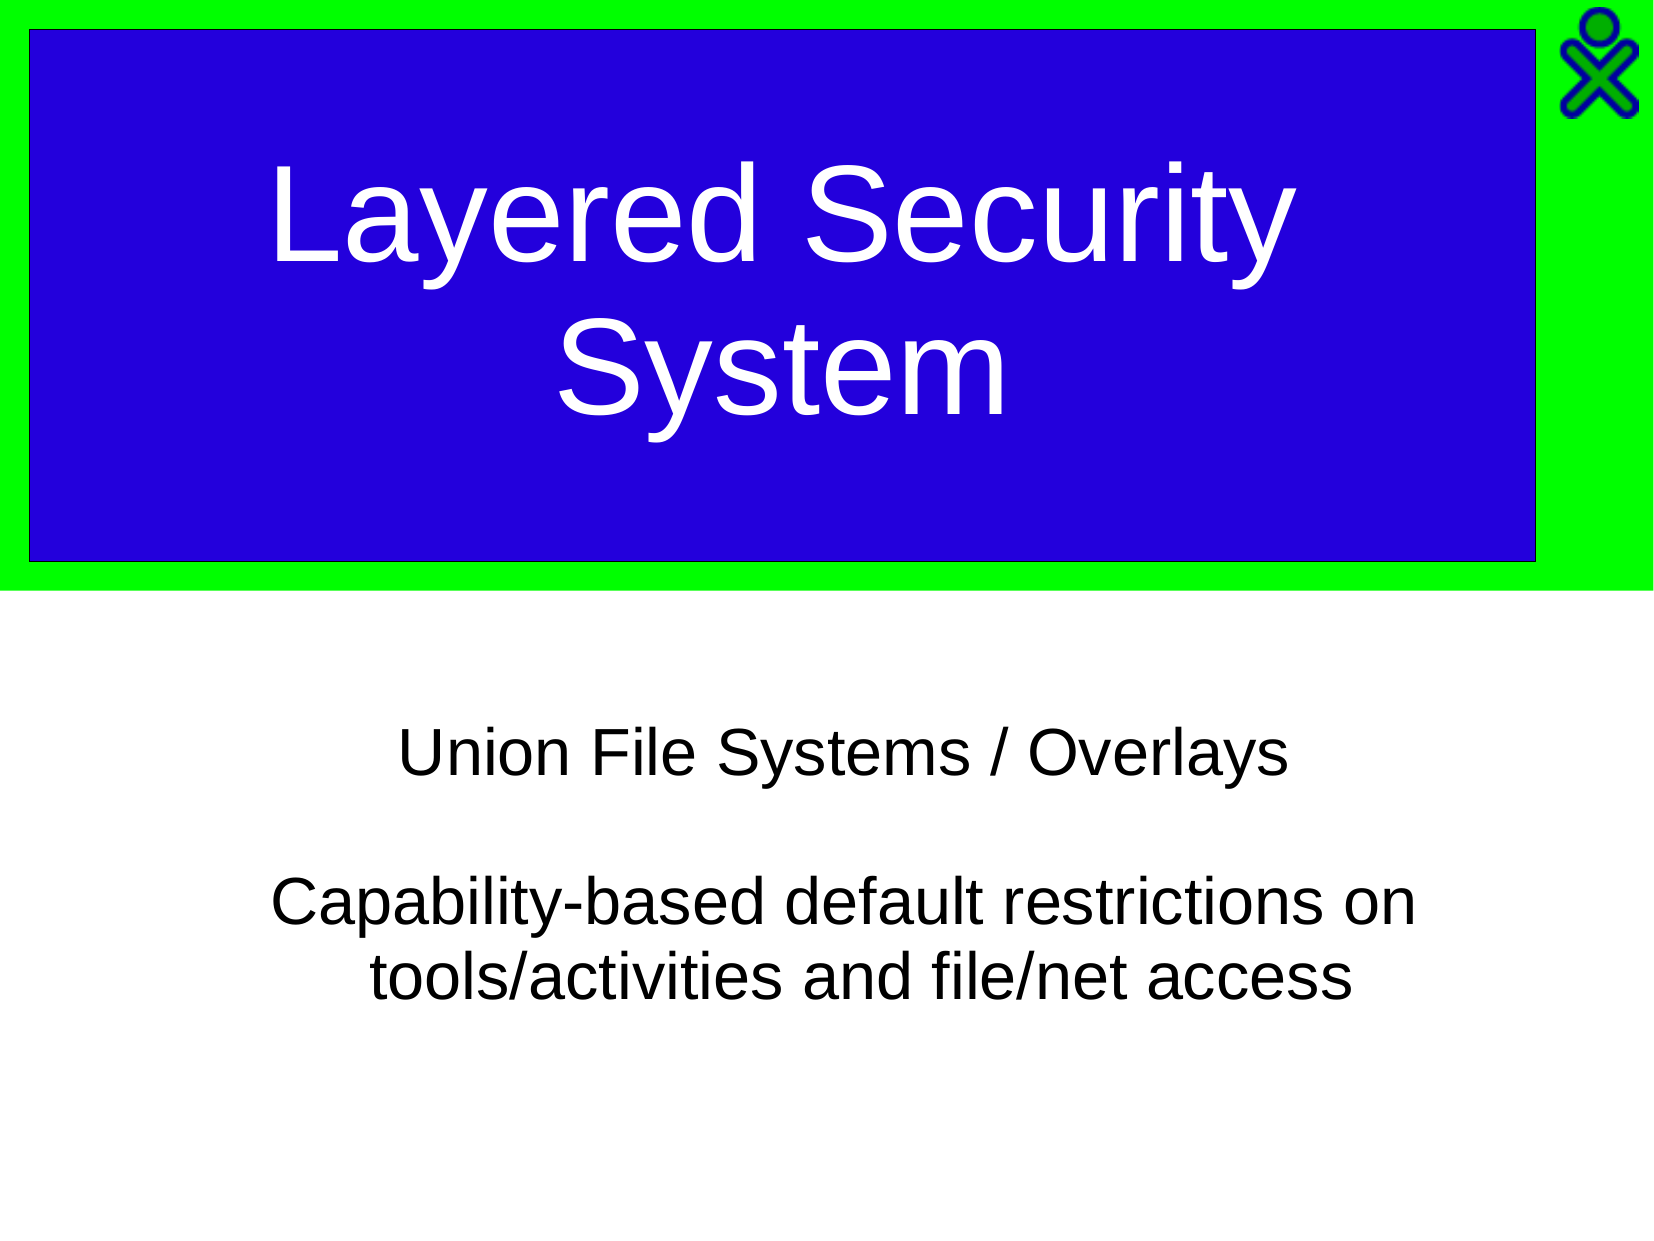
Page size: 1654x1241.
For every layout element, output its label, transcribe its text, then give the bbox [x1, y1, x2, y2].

subtitle Union File Systems / Overlays Capability-based default restrictions on tools/activities and file/net access [82, 627, 1571, 1102]
title Layered Security System [59, 56, 1506, 525]
picture [1559, 7, 1639, 119]
